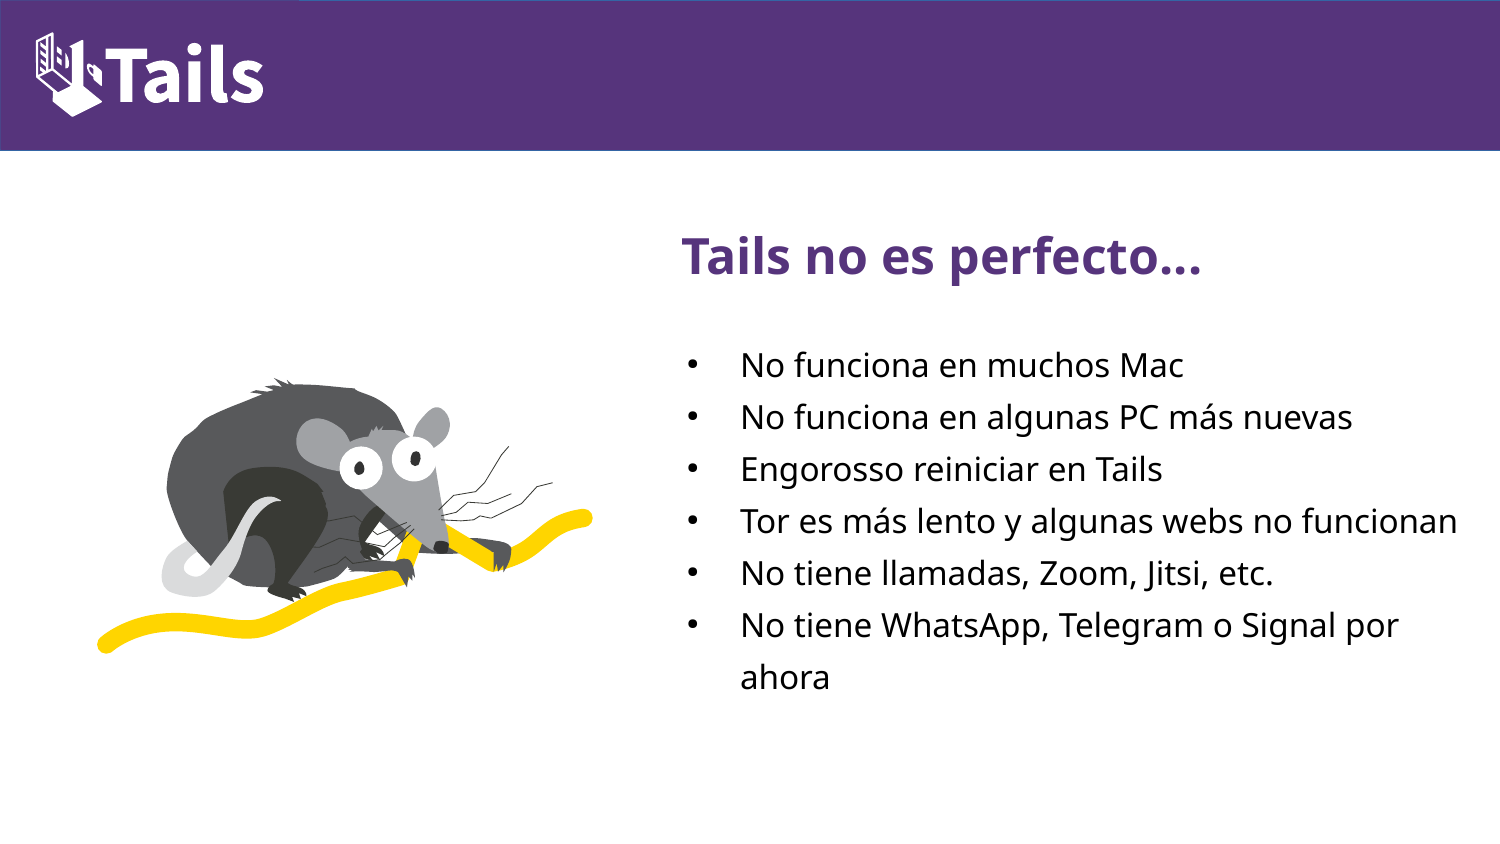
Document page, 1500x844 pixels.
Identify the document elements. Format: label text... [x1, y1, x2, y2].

list No funciona en muchos Mac No funciona en algunas PC más nuevas Engorosso reiniciar en Tails Tor es más lento y algunas webs no funcionan No tiene llamadas, Zoom, Jitsi, etc. No tiene WhatsApp, Telegram o Signal por ahora [669, 335, 1463, 788]
picture [92, 363, 597, 658]
title Tails no es perfecto... [680, 197, 1426, 314]
